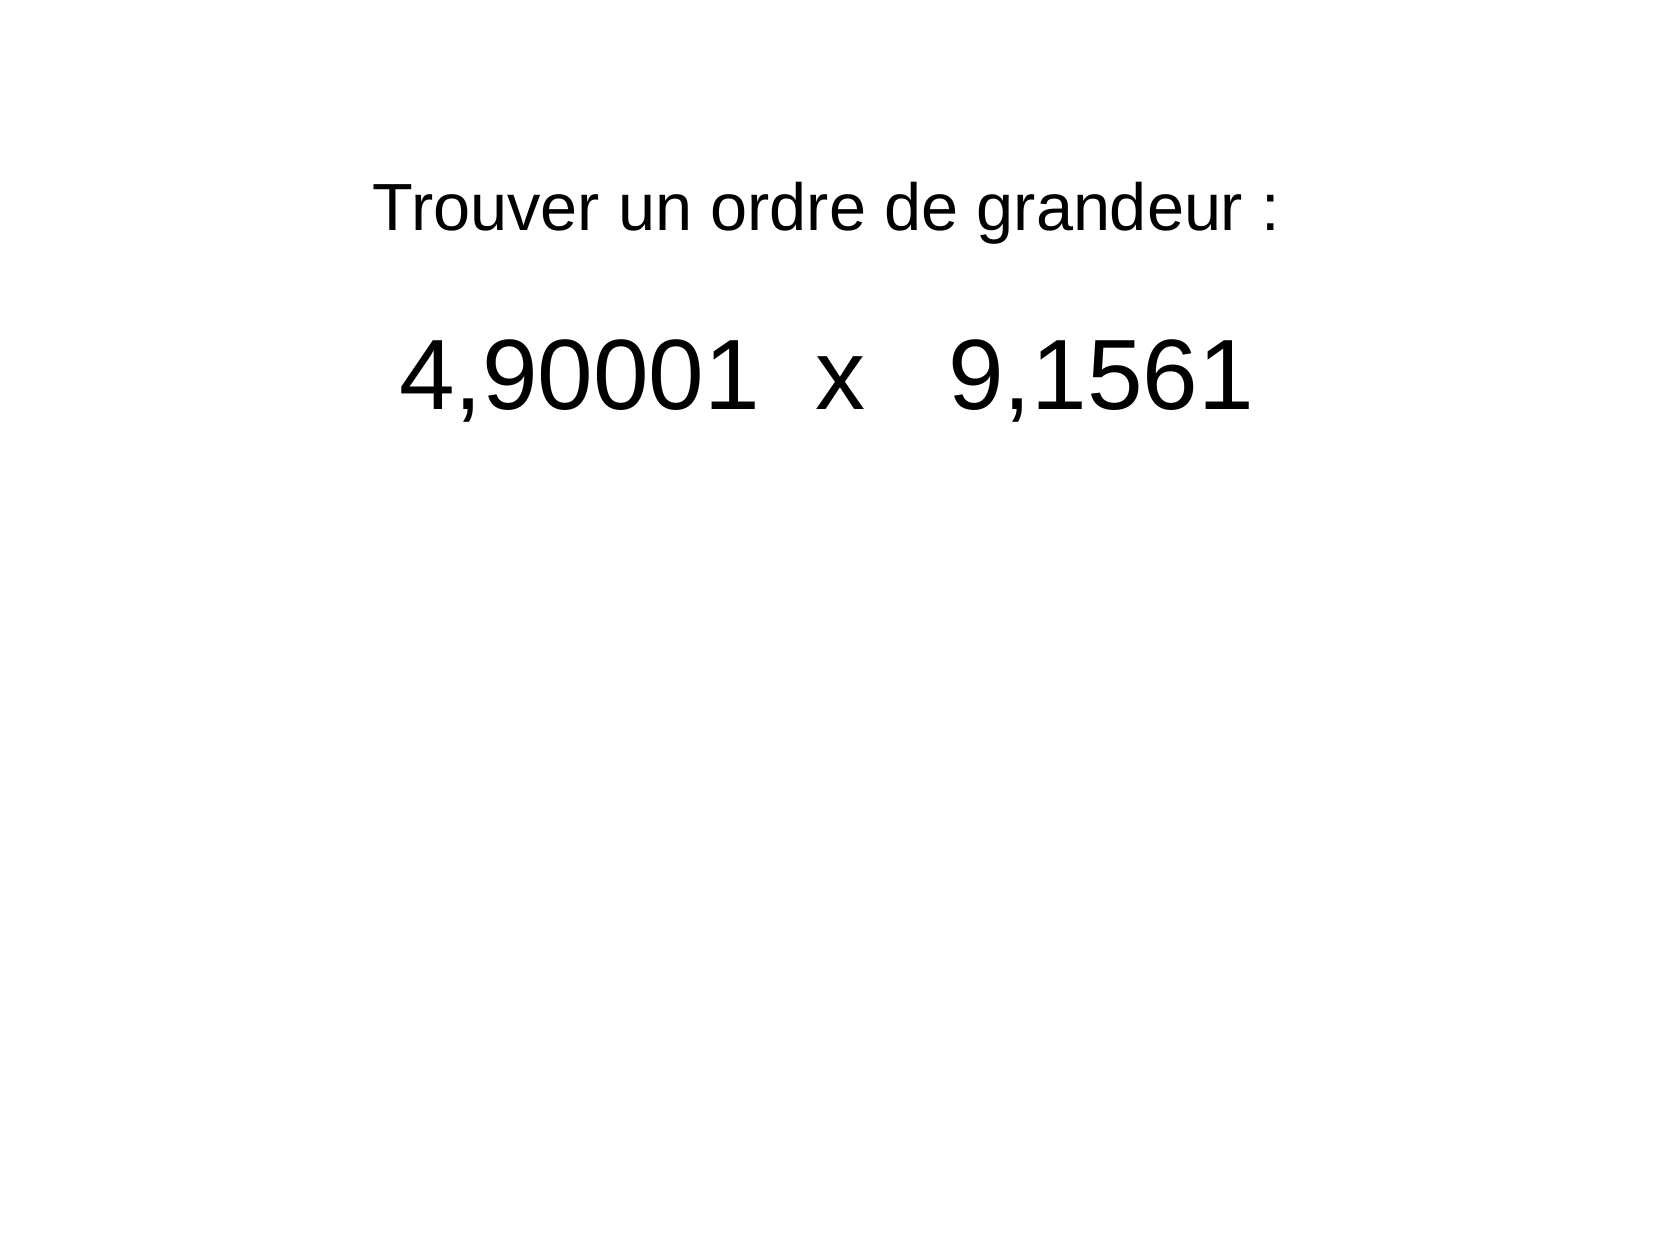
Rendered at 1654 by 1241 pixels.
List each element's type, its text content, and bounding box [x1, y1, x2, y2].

subtitle Trouver un ordre de grandeur : 4,90001 x 9,1561 [82, 59, 1571, 542]
